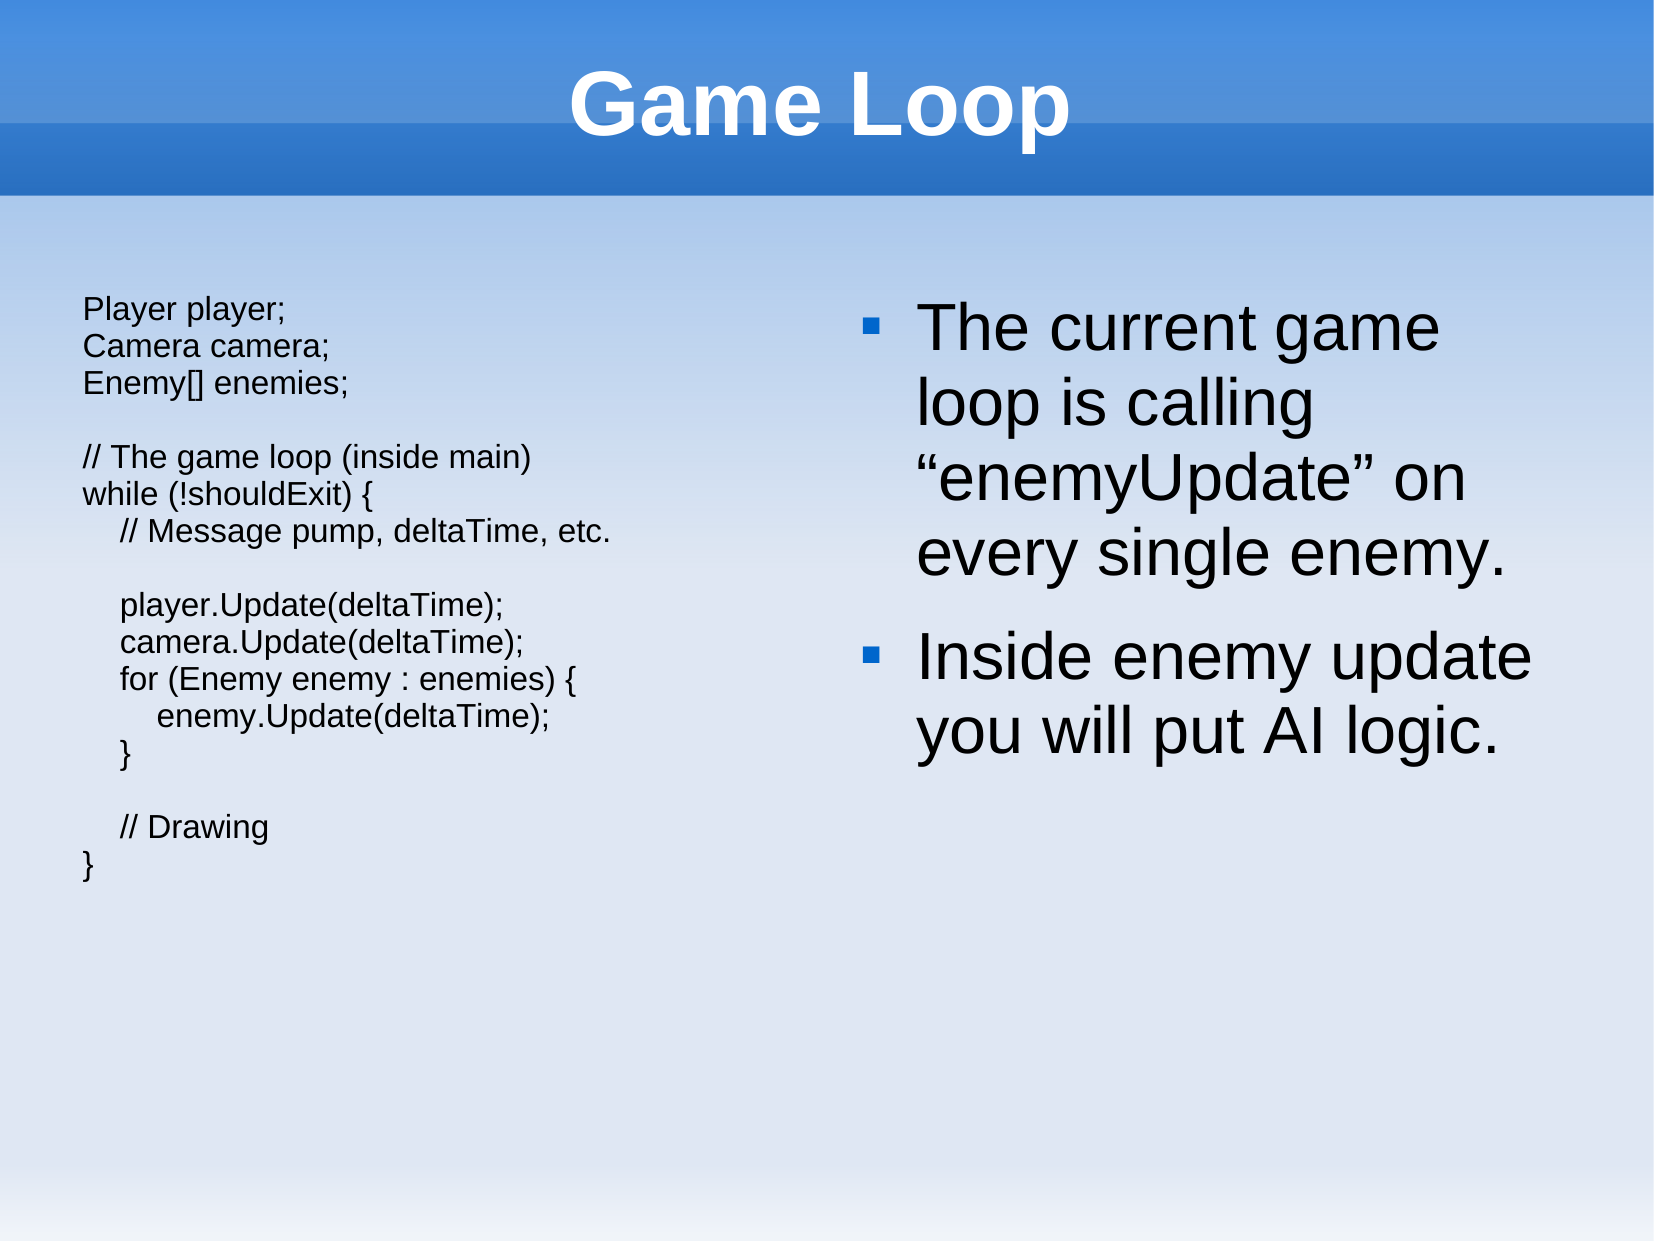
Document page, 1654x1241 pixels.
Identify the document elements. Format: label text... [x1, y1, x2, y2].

list The current game loop is calling “enemyUpdate” on every single enemy. Inside enemy update you will put AI logic. [845, 290, 1572, 1127]
list Player player; Camera camera; Enemy[] enemies; // The game loop (inside main) while (!shouldExit) { // Message pump, deltaTime, etc. player.Update(deltaTime); camera.Update(deltaTime); for (Enemy enemy : enemies) { enemy.Update(deltaTime); } // Drawing } [82, 290, 809, 1191]
picture [0, 0, 1654, 1241]
title Game Loop [76, 0, 1565, 208]
